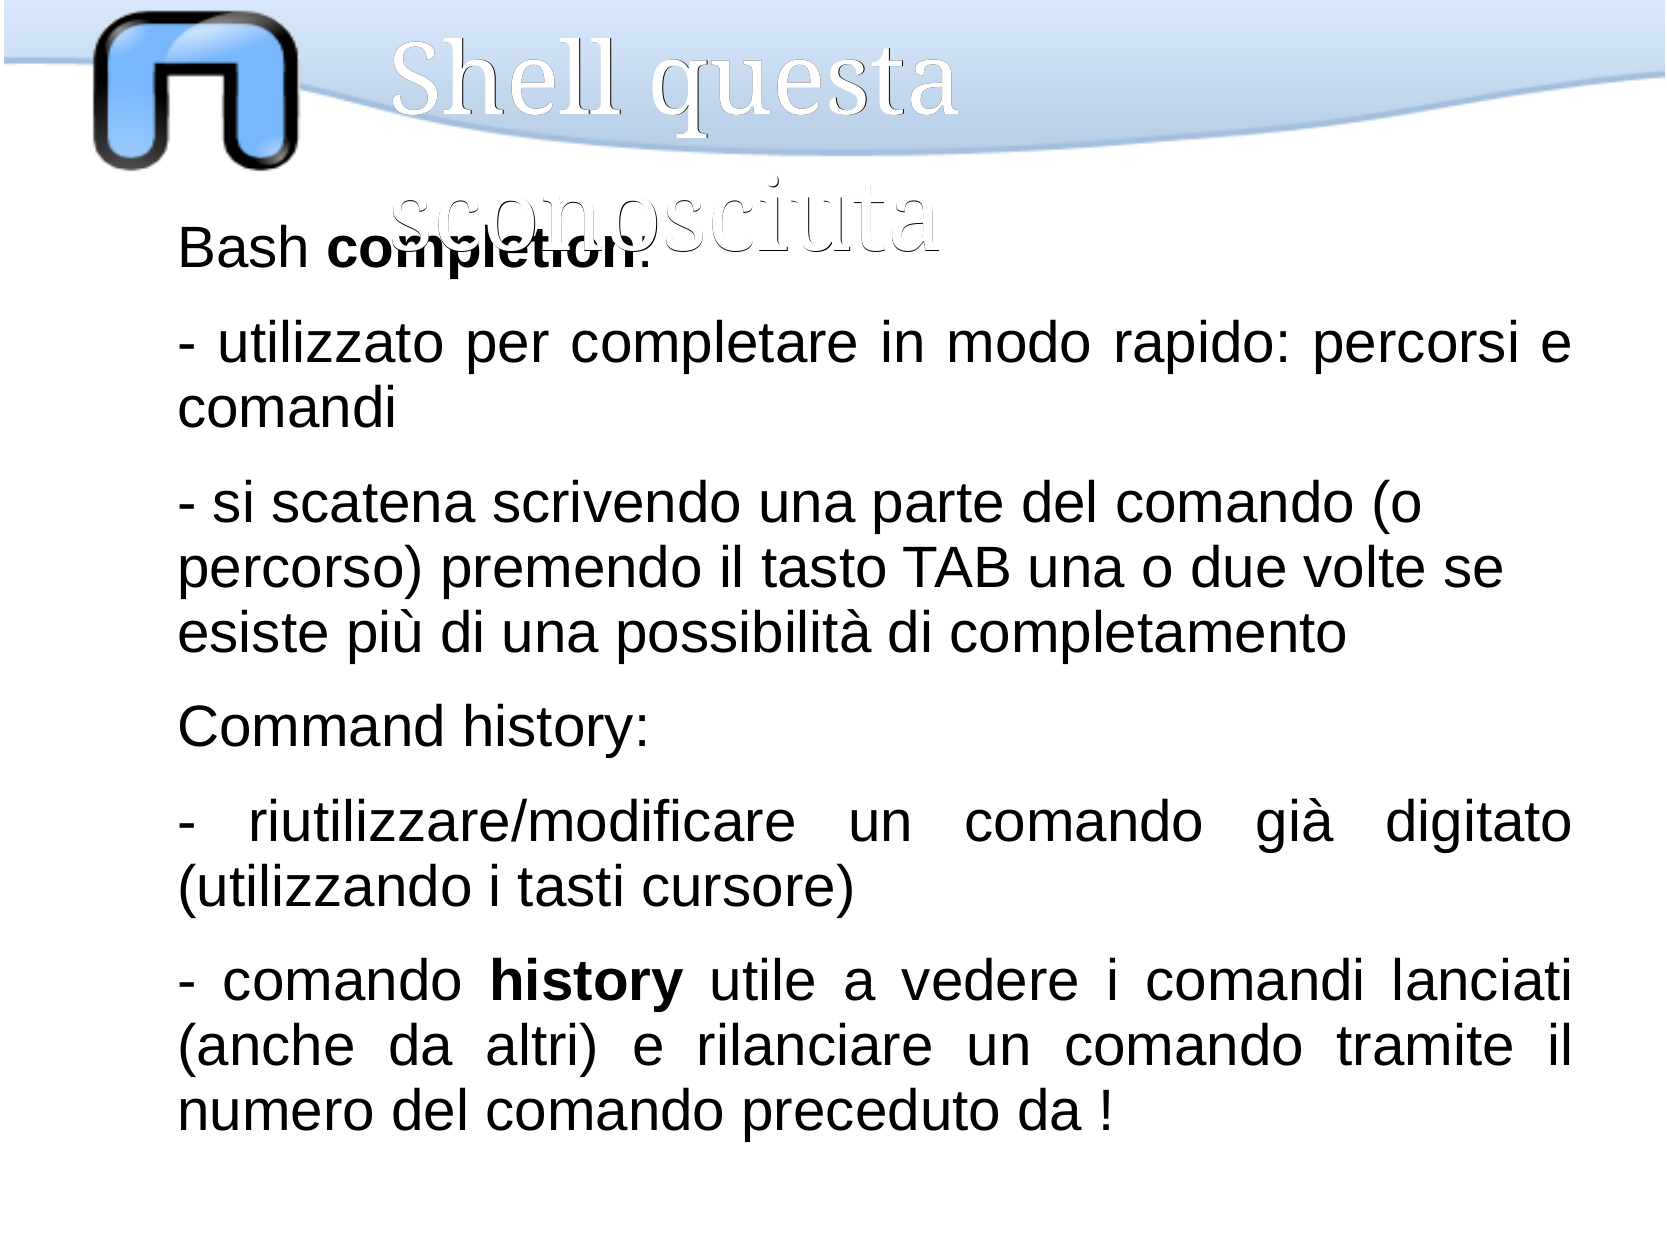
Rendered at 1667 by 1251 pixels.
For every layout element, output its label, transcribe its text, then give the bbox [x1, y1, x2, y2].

picture [0, 0, 1667, 1251]
text_box Shell questa sconosciuta [373, 0, 1497, 159]
list Bash completion: - utilizzato per completare in modo rapido: percorsi e comandi - si scatena scrivendo una parte del comando (o percorso) premendo il tasto TAB una o due volte se esiste più di una possibilità di completamento Command history: - riutilizzare/modificare un comando già digitato (utilizzando i tasti cursore) - comando history utile a vedere i comandi lanciati (anche da altri) e rilanciare un comando tramite il numero del comando preceduto da ! [129, 209, 1582, 1150]
